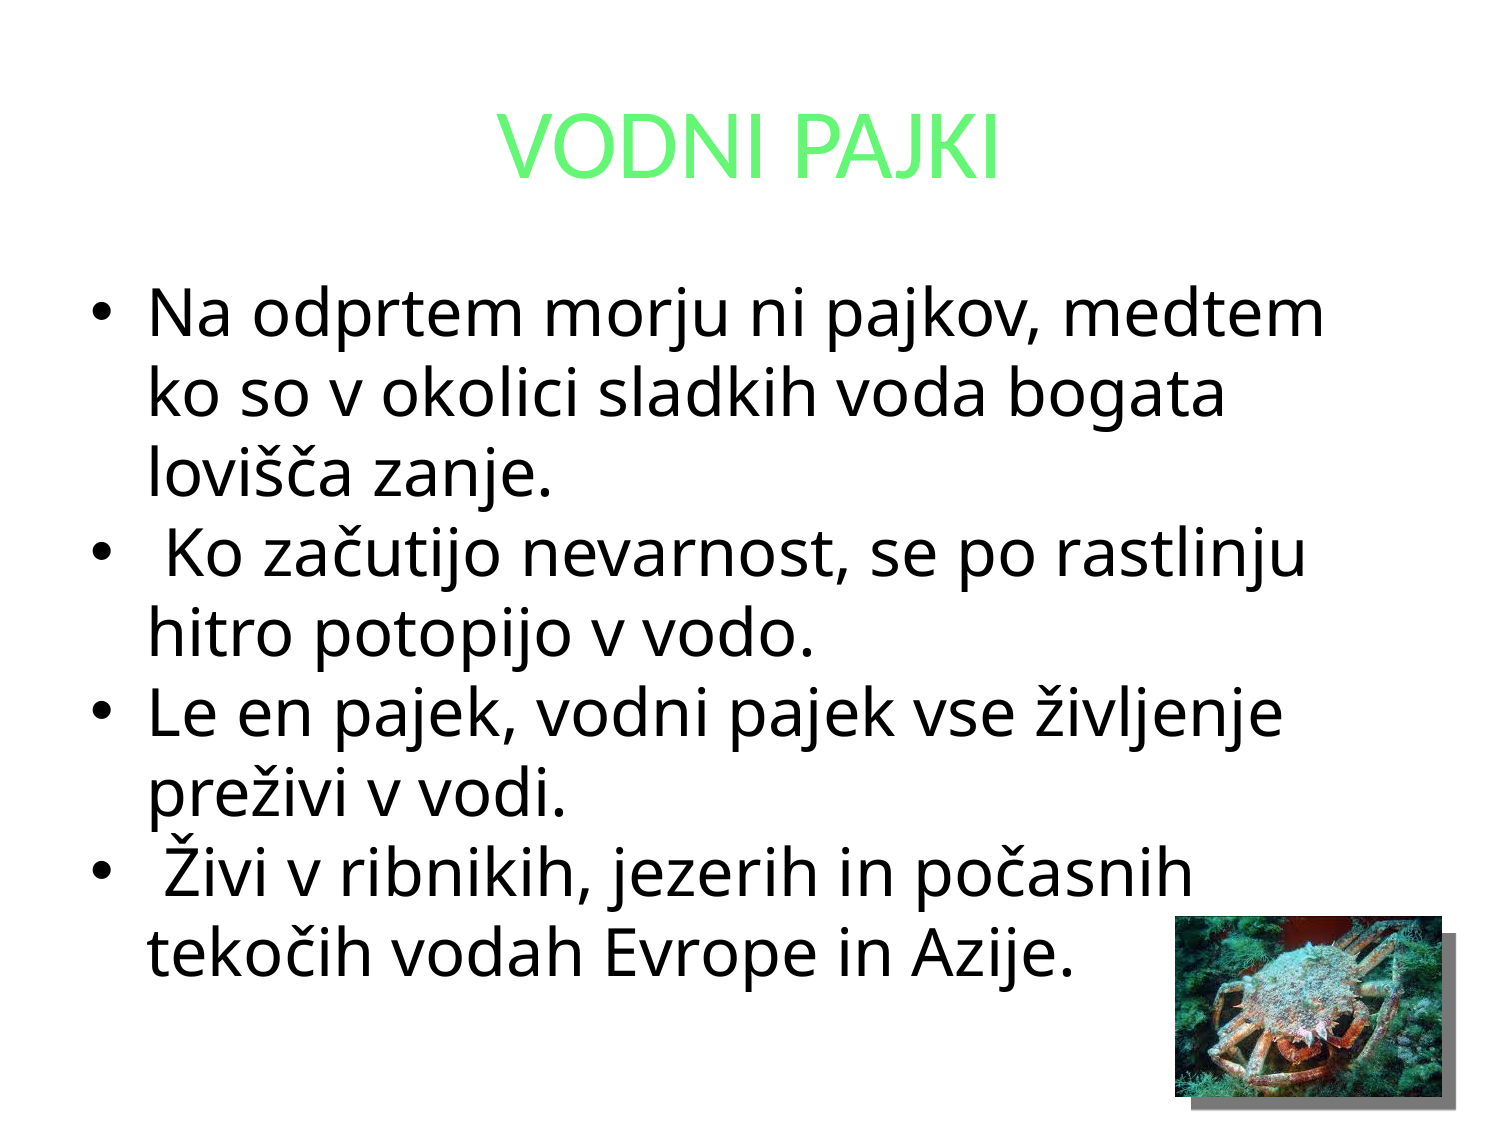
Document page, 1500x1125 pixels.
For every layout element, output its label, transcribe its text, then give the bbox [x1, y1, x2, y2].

picture [1175, 916, 1442, 1097]
title VODNI PAJKI [75, 45, 1425, 233]
list Na odprtem morju ni pajkov, medtem ko so v okolici sladkih voda bogata lovišča zanje. Ko začutijo nevarnost, se po rastlinju hitro potopijo v vodo. Le en pajek, vodni pajek vse življenje preživi v vodi. Živi v ribnikih, jezerih in počasnih tekočih vodah Evrope in Azije. [75, 262, 1425, 1005]
